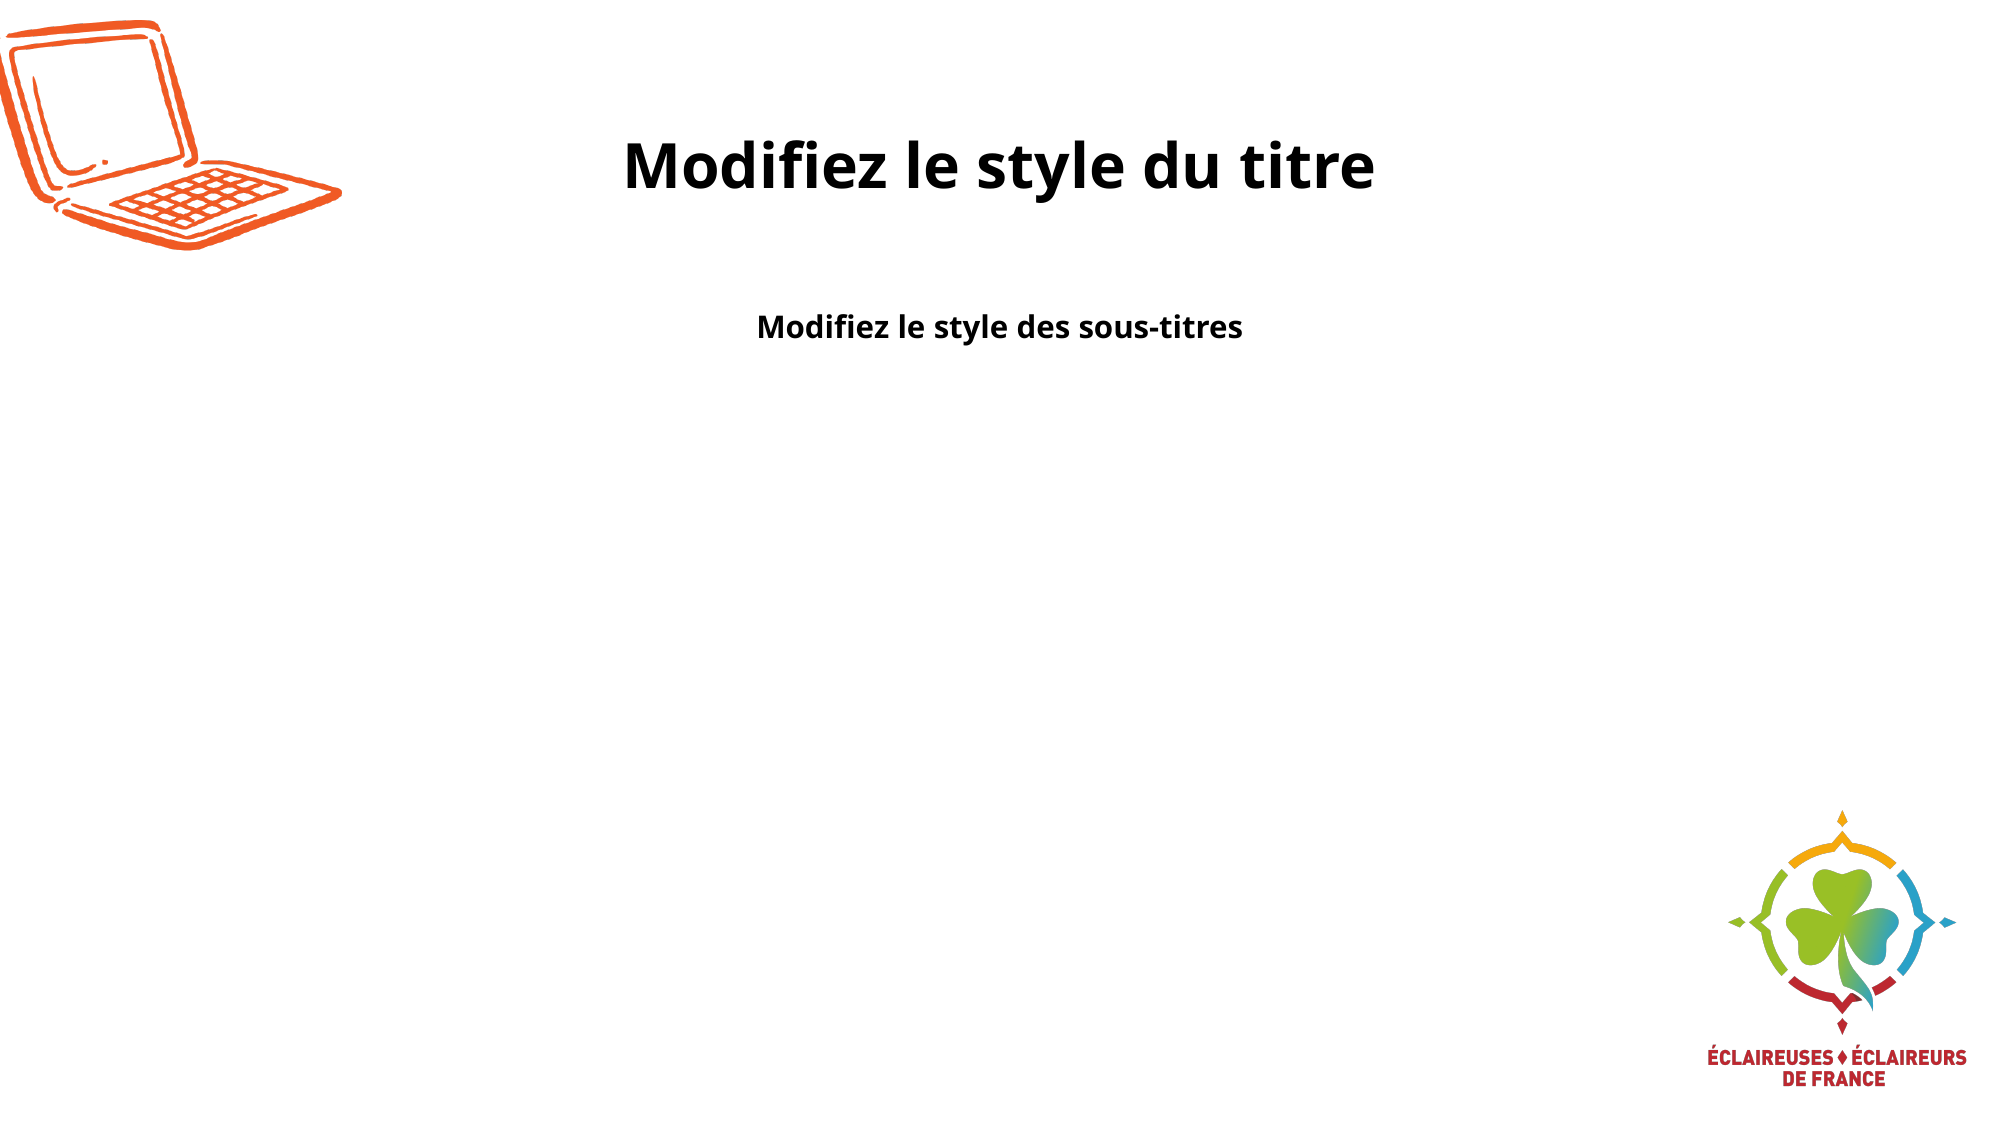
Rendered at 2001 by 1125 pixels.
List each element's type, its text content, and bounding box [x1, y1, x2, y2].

text_box Modifiez le style du titre [358, 60, 1863, 277]
text_box Modifiez le style des sous-titres [137, 299, 1863, 1013]
picture [1707, 808, 1968, 1092]
picture [0, 0, 358, 318]
